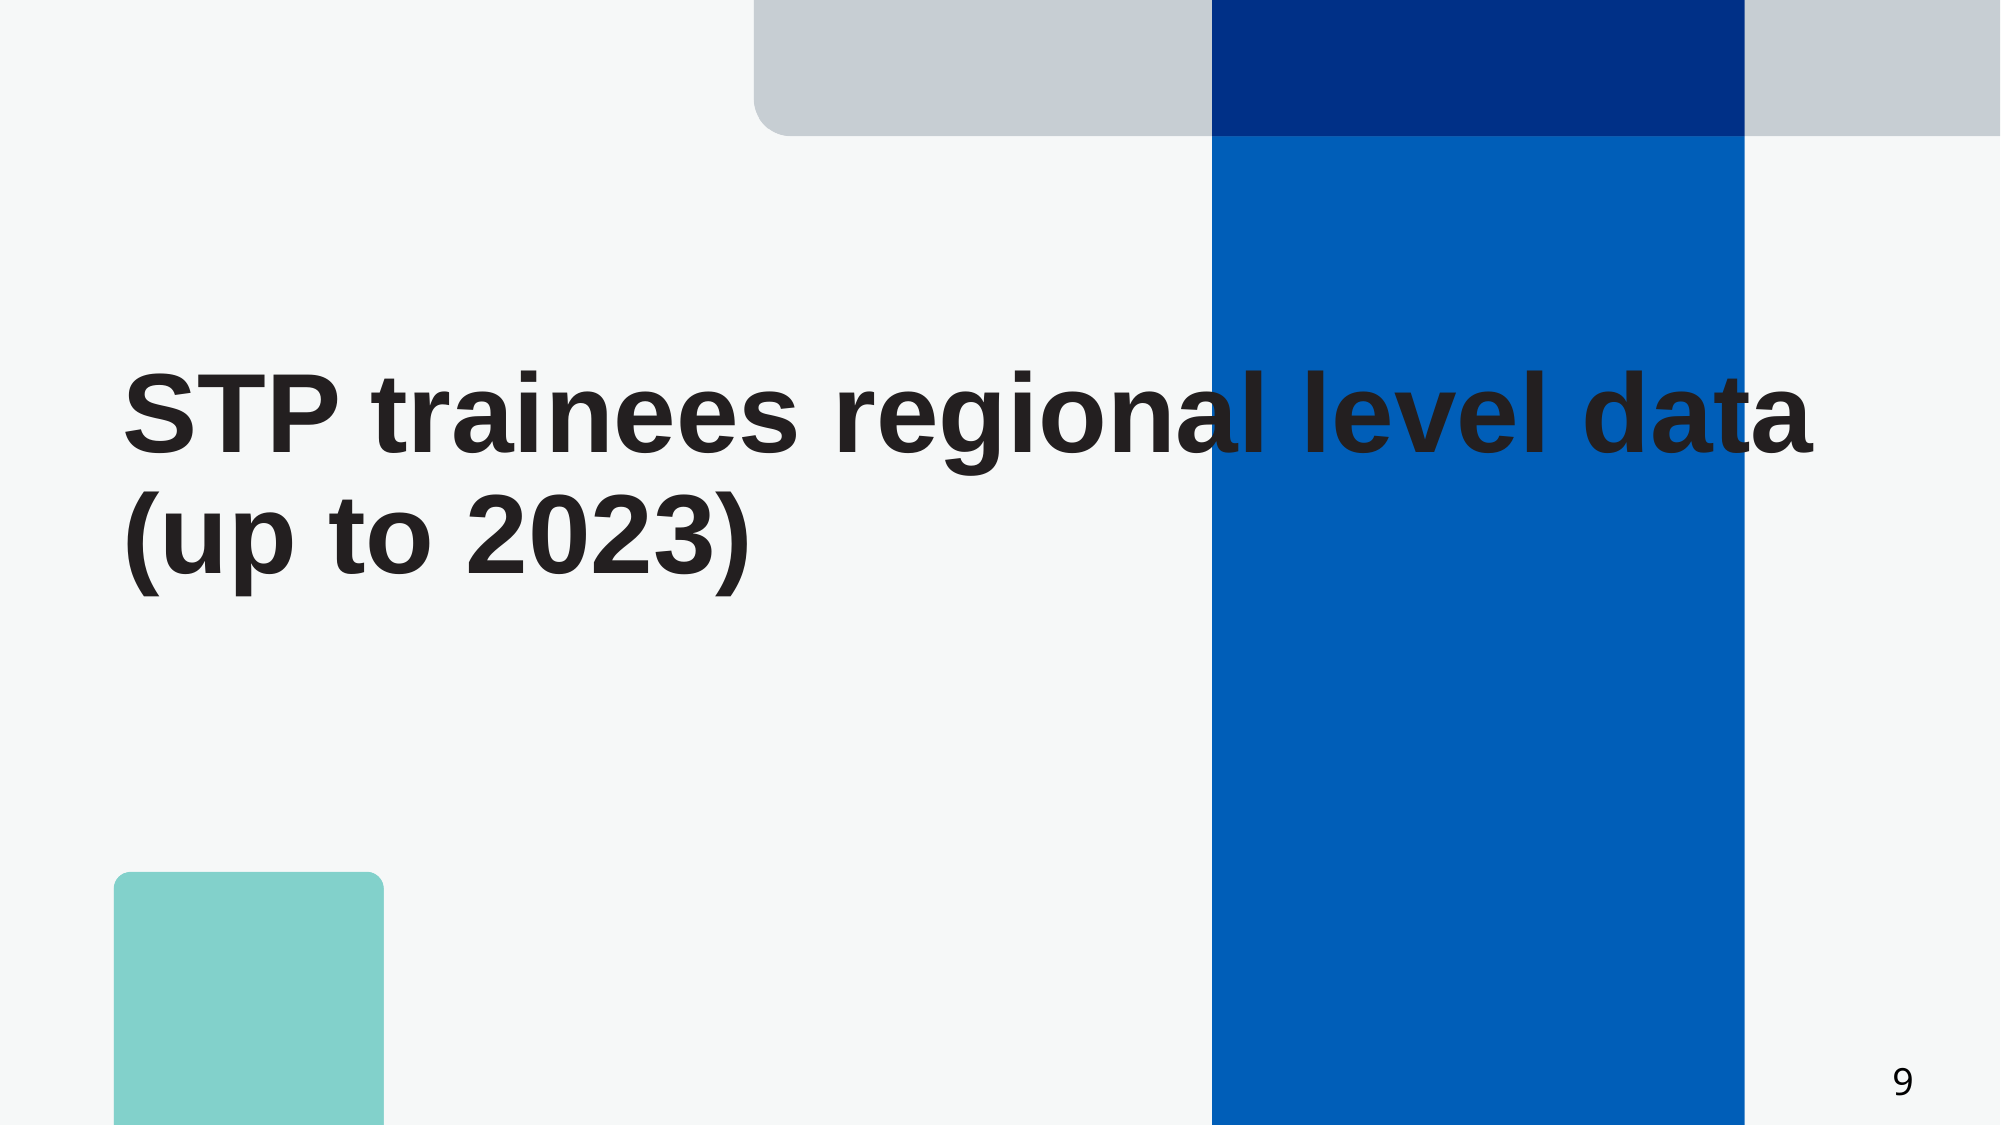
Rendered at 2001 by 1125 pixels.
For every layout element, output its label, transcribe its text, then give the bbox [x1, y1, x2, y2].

title STP trainees regional level data (up to 2023) [122, 355, 1150, 573]
